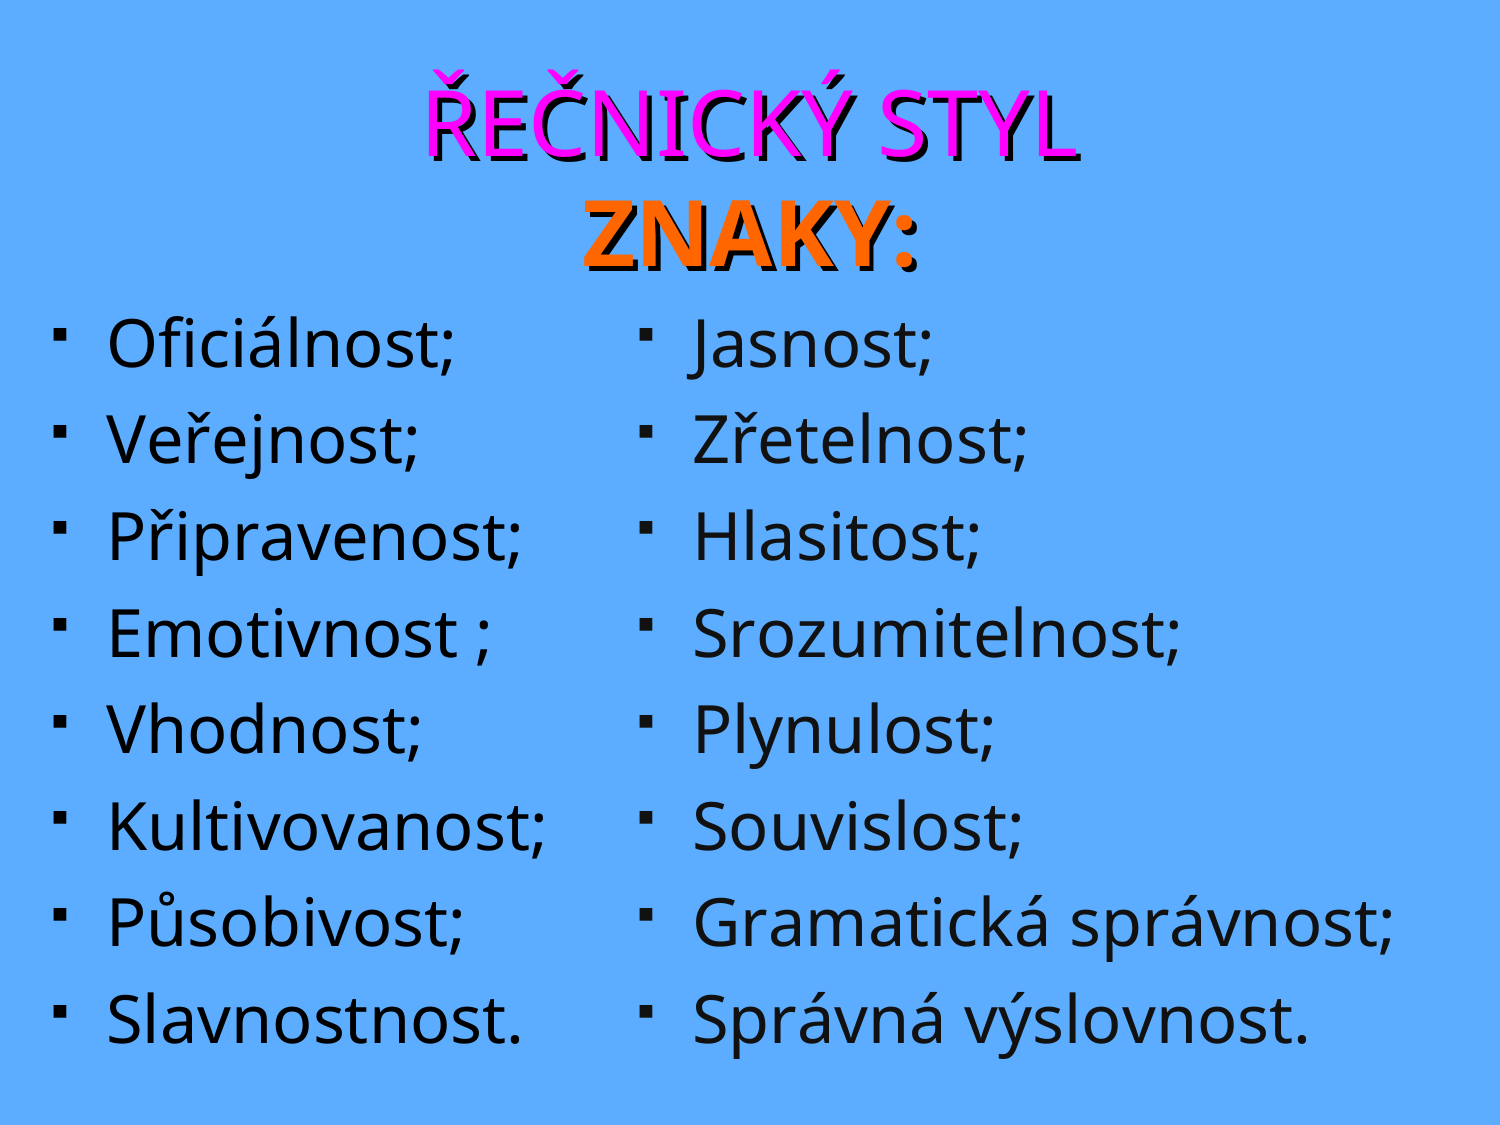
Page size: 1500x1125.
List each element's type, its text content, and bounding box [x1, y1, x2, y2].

list Oficiálnost; Veřejnost; Připravenost; Emotivnost ; Vhodnost; Kultivovanost; Působivost; Slavnostnost. [35, 292, 633, 1125]
list Jasnost; Zřetelnost; Hlasitost; Srozumitelnost; Plynulost; Souvislost; Gramatická správnost; Správná výslovnost. [621, 292, 1477, 1065]
title ŘEČNICKÝ STYL ZNAKY: [75, 57, 1426, 292]
